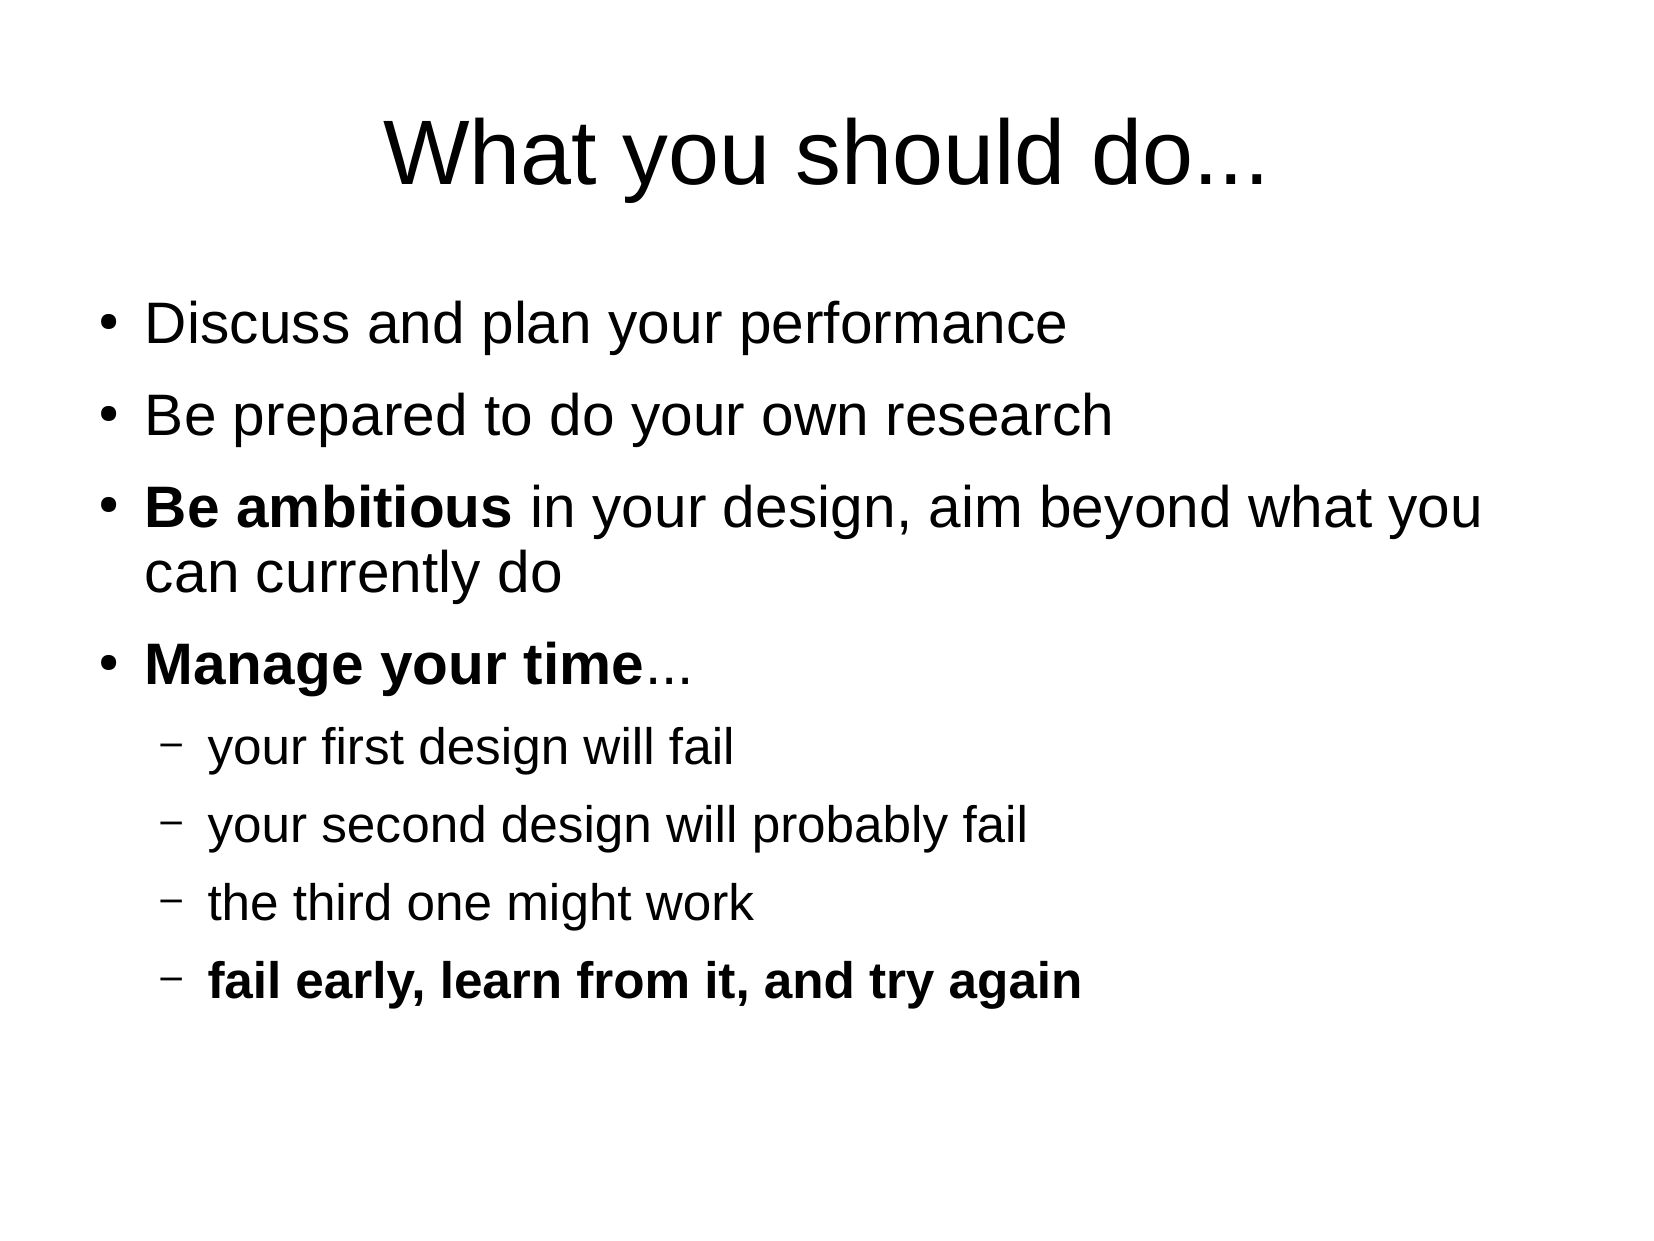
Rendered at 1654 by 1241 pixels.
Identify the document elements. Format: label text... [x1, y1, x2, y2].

title What you should do... [82, 49, 1571, 257]
list Discuss and plan your performance Be prepared to do your own research Be ambitious in your design, aim beyond what you can currently do Manage your time... your first design will fail your second design will probably fail the third one might work fail early, learn from it, and try again [82, 290, 1571, 1010]
